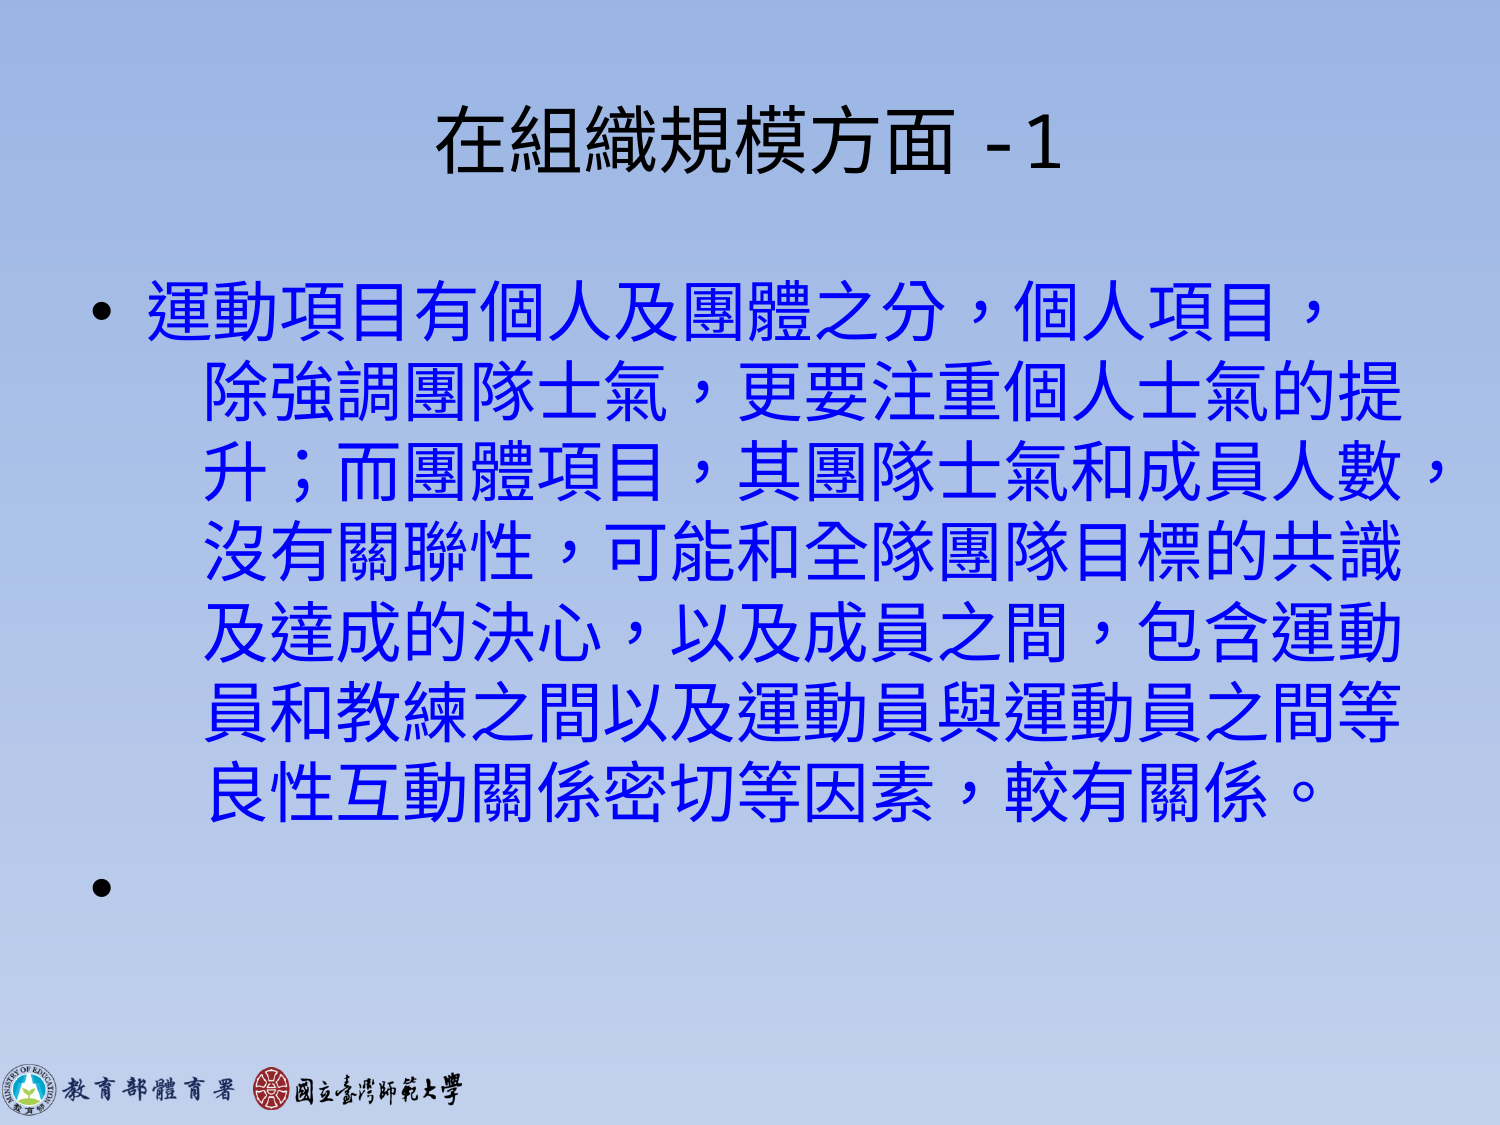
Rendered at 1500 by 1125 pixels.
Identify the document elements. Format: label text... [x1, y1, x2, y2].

list 運動項目有個人及團體之分，個人項目，除強調團隊士氣，更要注重個人士氣的提升；而團體項目，其團隊士氣和成員人數，沒有關聯性，可能和全隊團隊目標的共識及達成的決心，以及成員之間，包含運動員和教練之間以及運動員與運動員之間等良性互動關係密切等因素，較有關係。 [75, 262, 1426, 1005]
title 在組織規模方面-1 [75, 45, 1426, 233]
